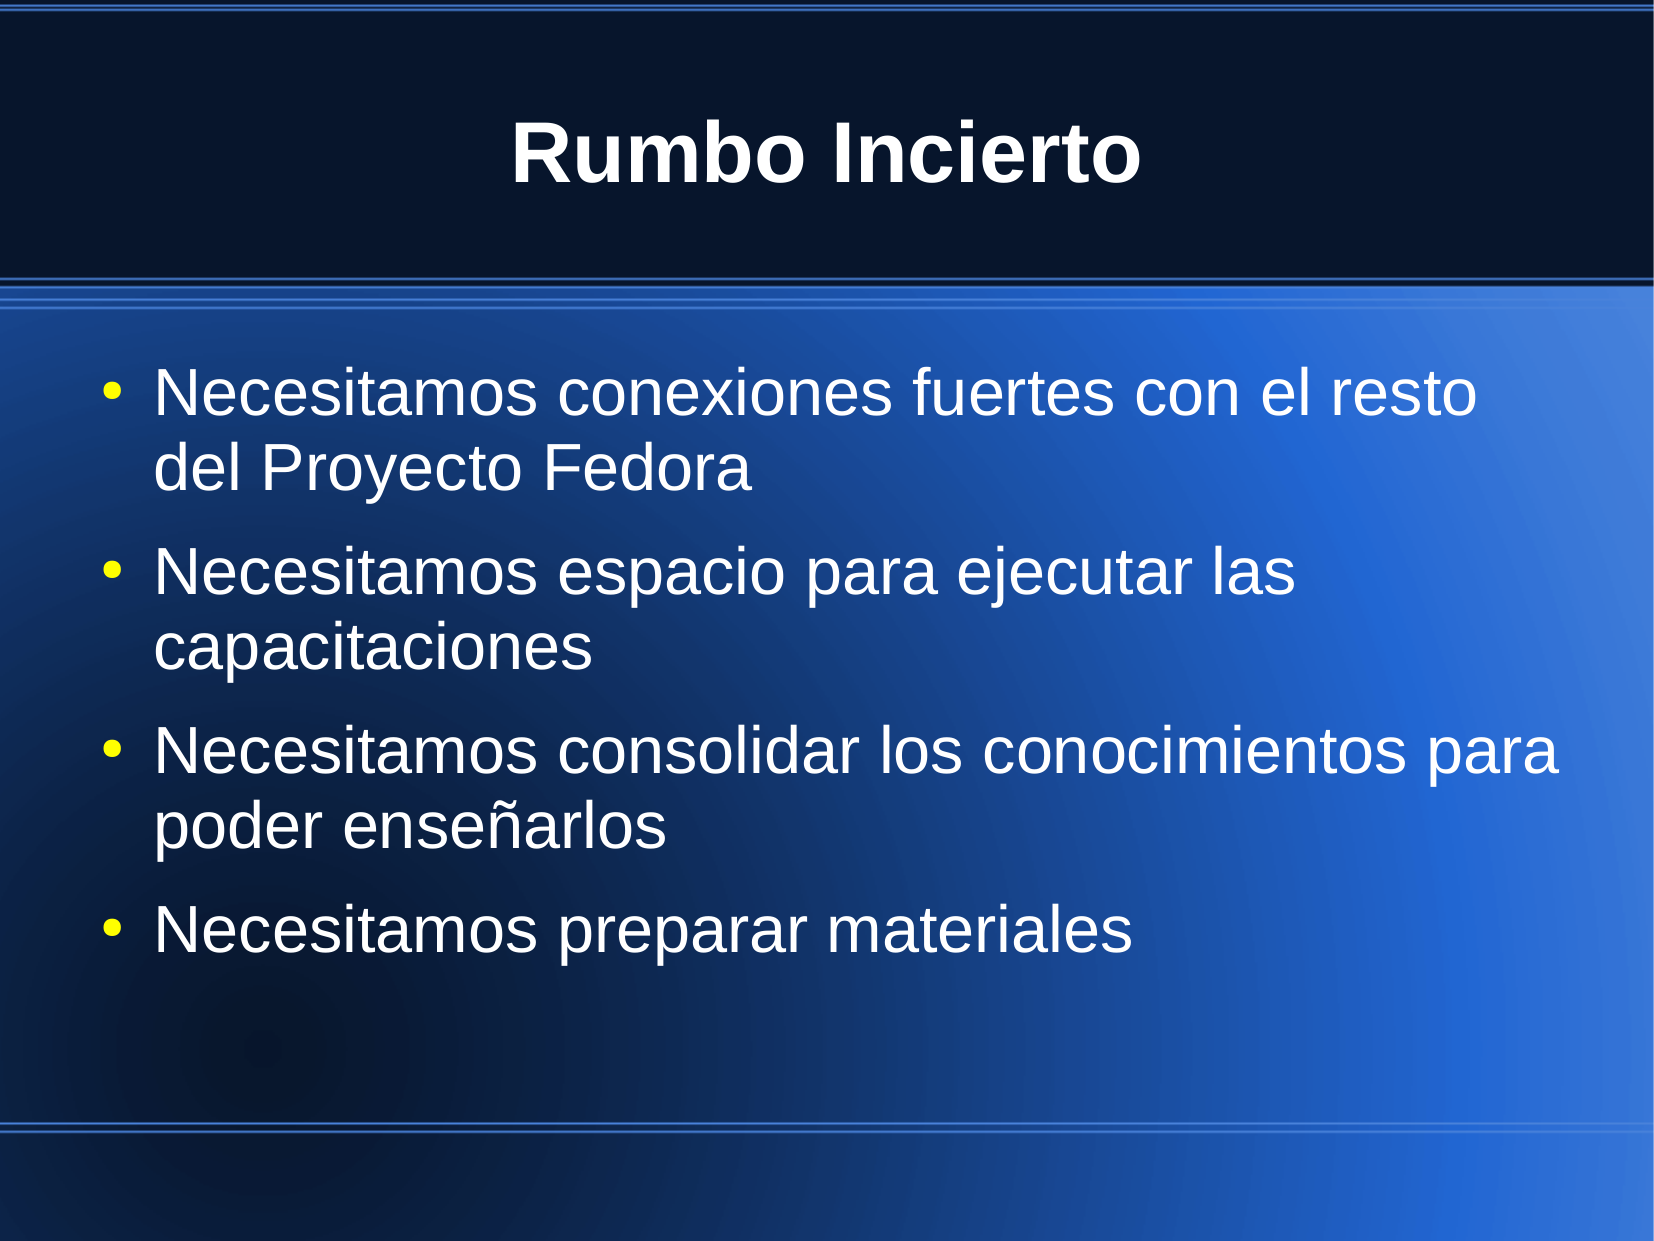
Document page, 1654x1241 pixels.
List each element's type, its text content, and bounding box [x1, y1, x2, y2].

picture [0, 0, 1654, 1241]
list Necesitamos conexiones fuertes con el resto del Proyecto Fedora Necesitamos espacio para ejecutar las capacitaciones Necesitamos consolidar los conocimientos para poder enseñarlos Necesitamos preparar materiales [82, 355, 1571, 1174]
title Rumbo Incierto [82, 49, 1571, 257]
